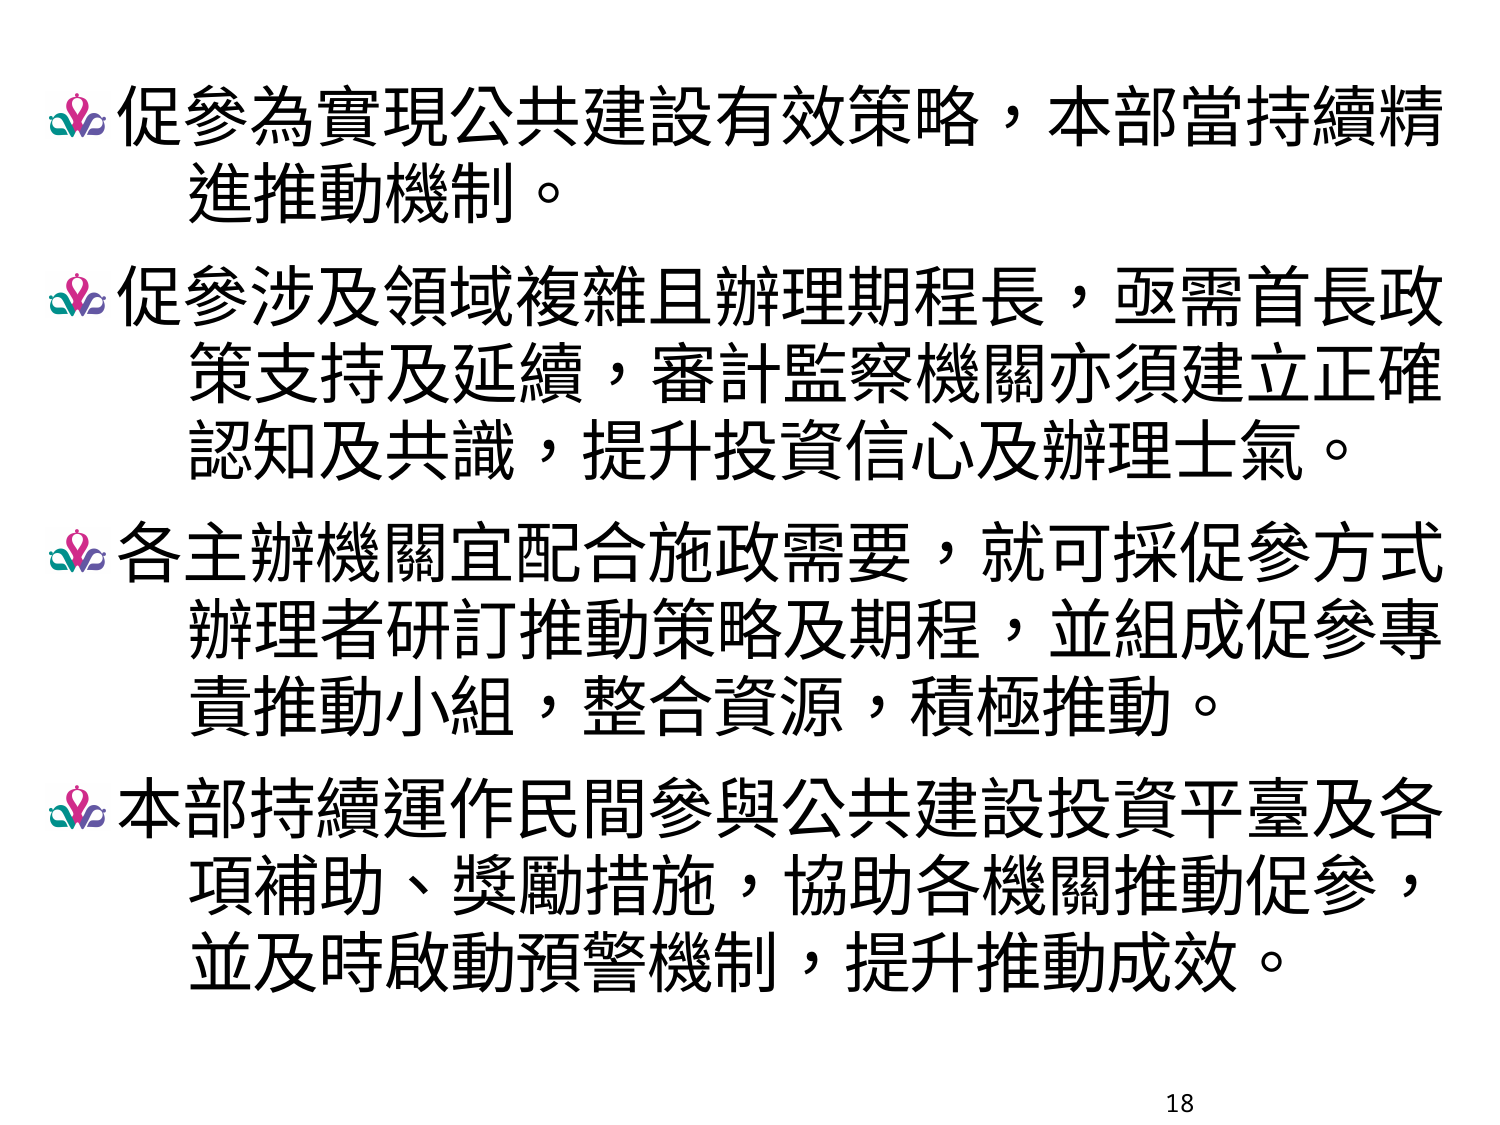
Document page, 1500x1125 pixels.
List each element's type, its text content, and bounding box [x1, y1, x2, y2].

text_box 18 [1149, 1080, 1500, 1125]
text_box 促參為實現公共建設有效策略，本部當持續精進推動機制。 促參涉及領域複雜且辦理期程長，亟需首長政策支持及延續，審計監察機關亦須建立正確認知及共識，提升投資信心及辦理士氣。 各主辦機關宜配合施政需要，就可採促參方式辦理者研訂推動策略及期程，並組成促參專責推動小組，整合資源，積極推動。 本部持續運作民間參與公共建設投資平臺及各項補助、獎勵措施，協助各機關推動促參，並及時啟動預警機制，提升推動成效。 [29, 78, 1459, 1024]
